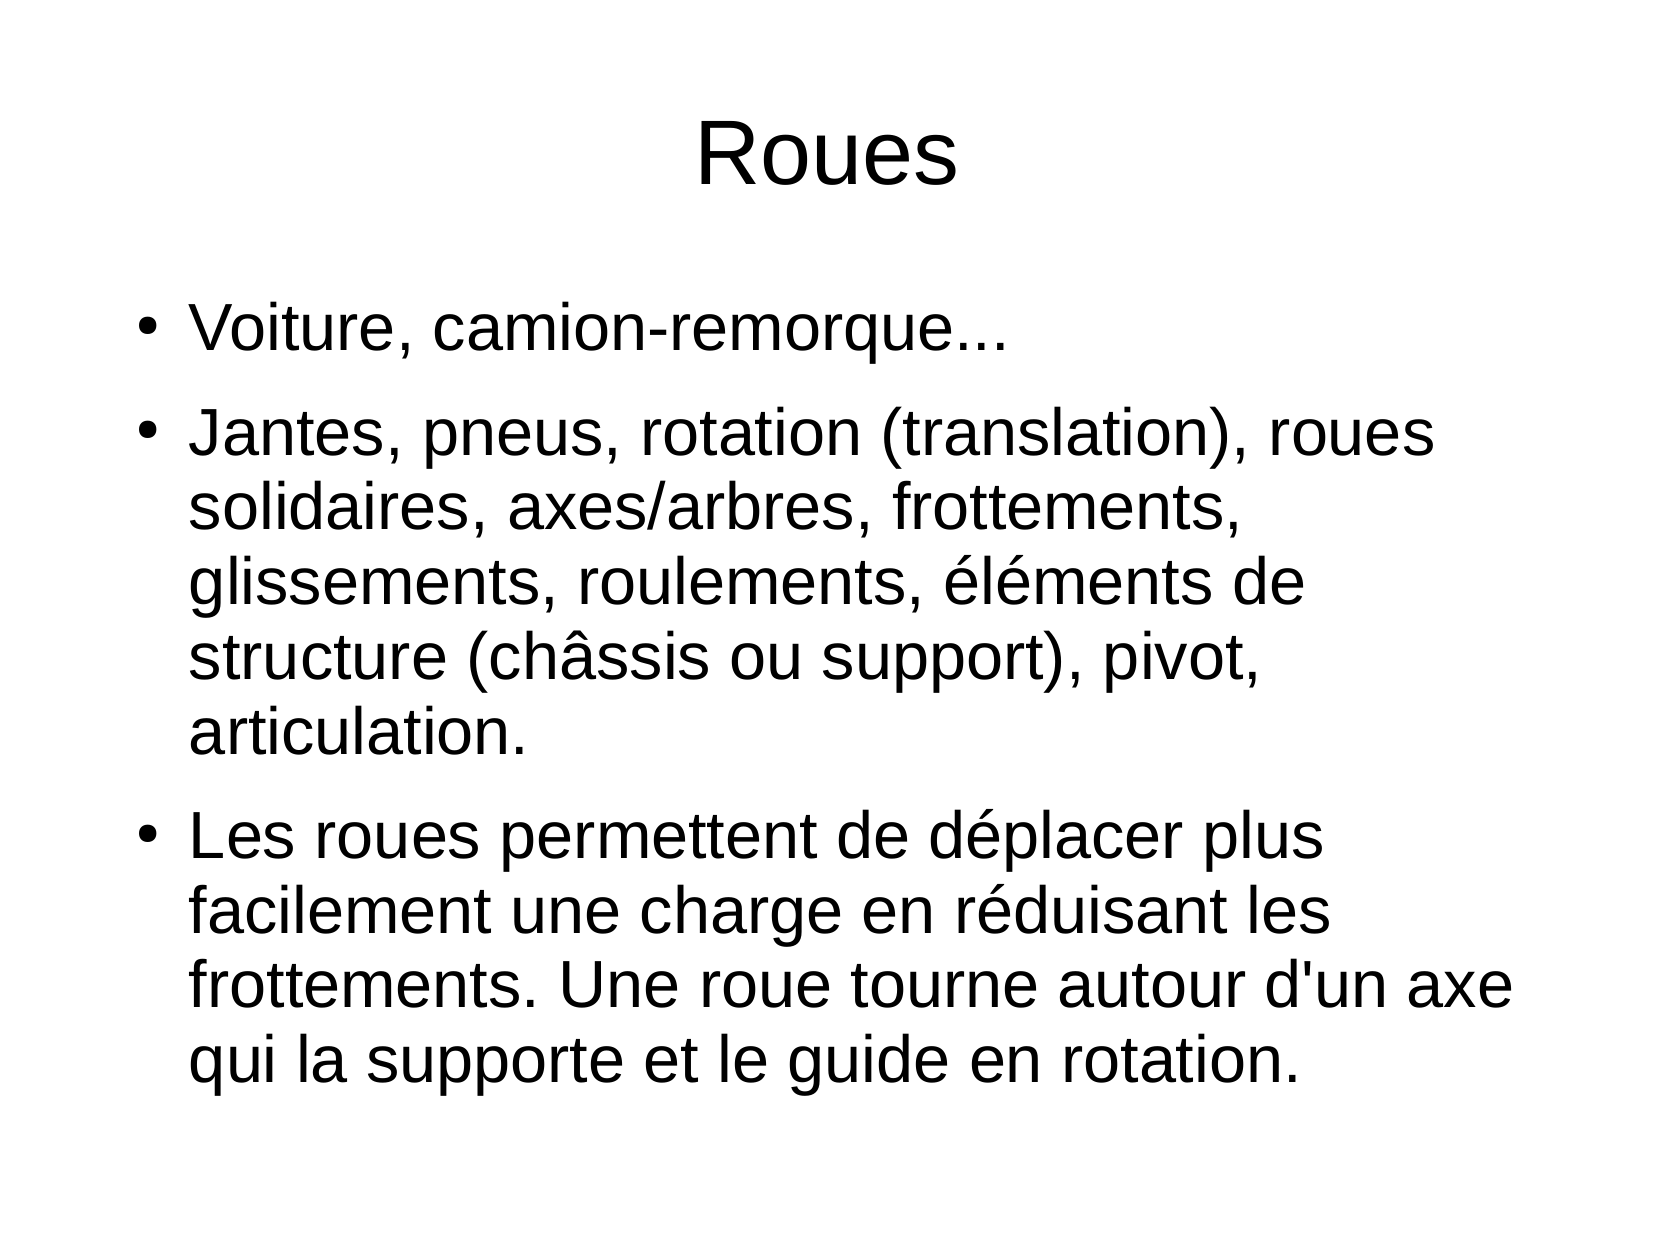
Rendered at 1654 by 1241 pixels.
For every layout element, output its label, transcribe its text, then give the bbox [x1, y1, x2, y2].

title Roues [82, 49, 1571, 257]
list Voiture, camion-remorque... Jantes, pneus, rotation (translation), roues solidaires, axes/arbres, frottements, glissements, roulements, éléments de structure (châssis ou support), pivot, articulation. Les roues permettent de déplacer plus facilement une charge en réduisant les frottements. Une roue tourne autour d'un axe qui la supporte et le guide en rotation. [118, 290, 1572, 1098]
